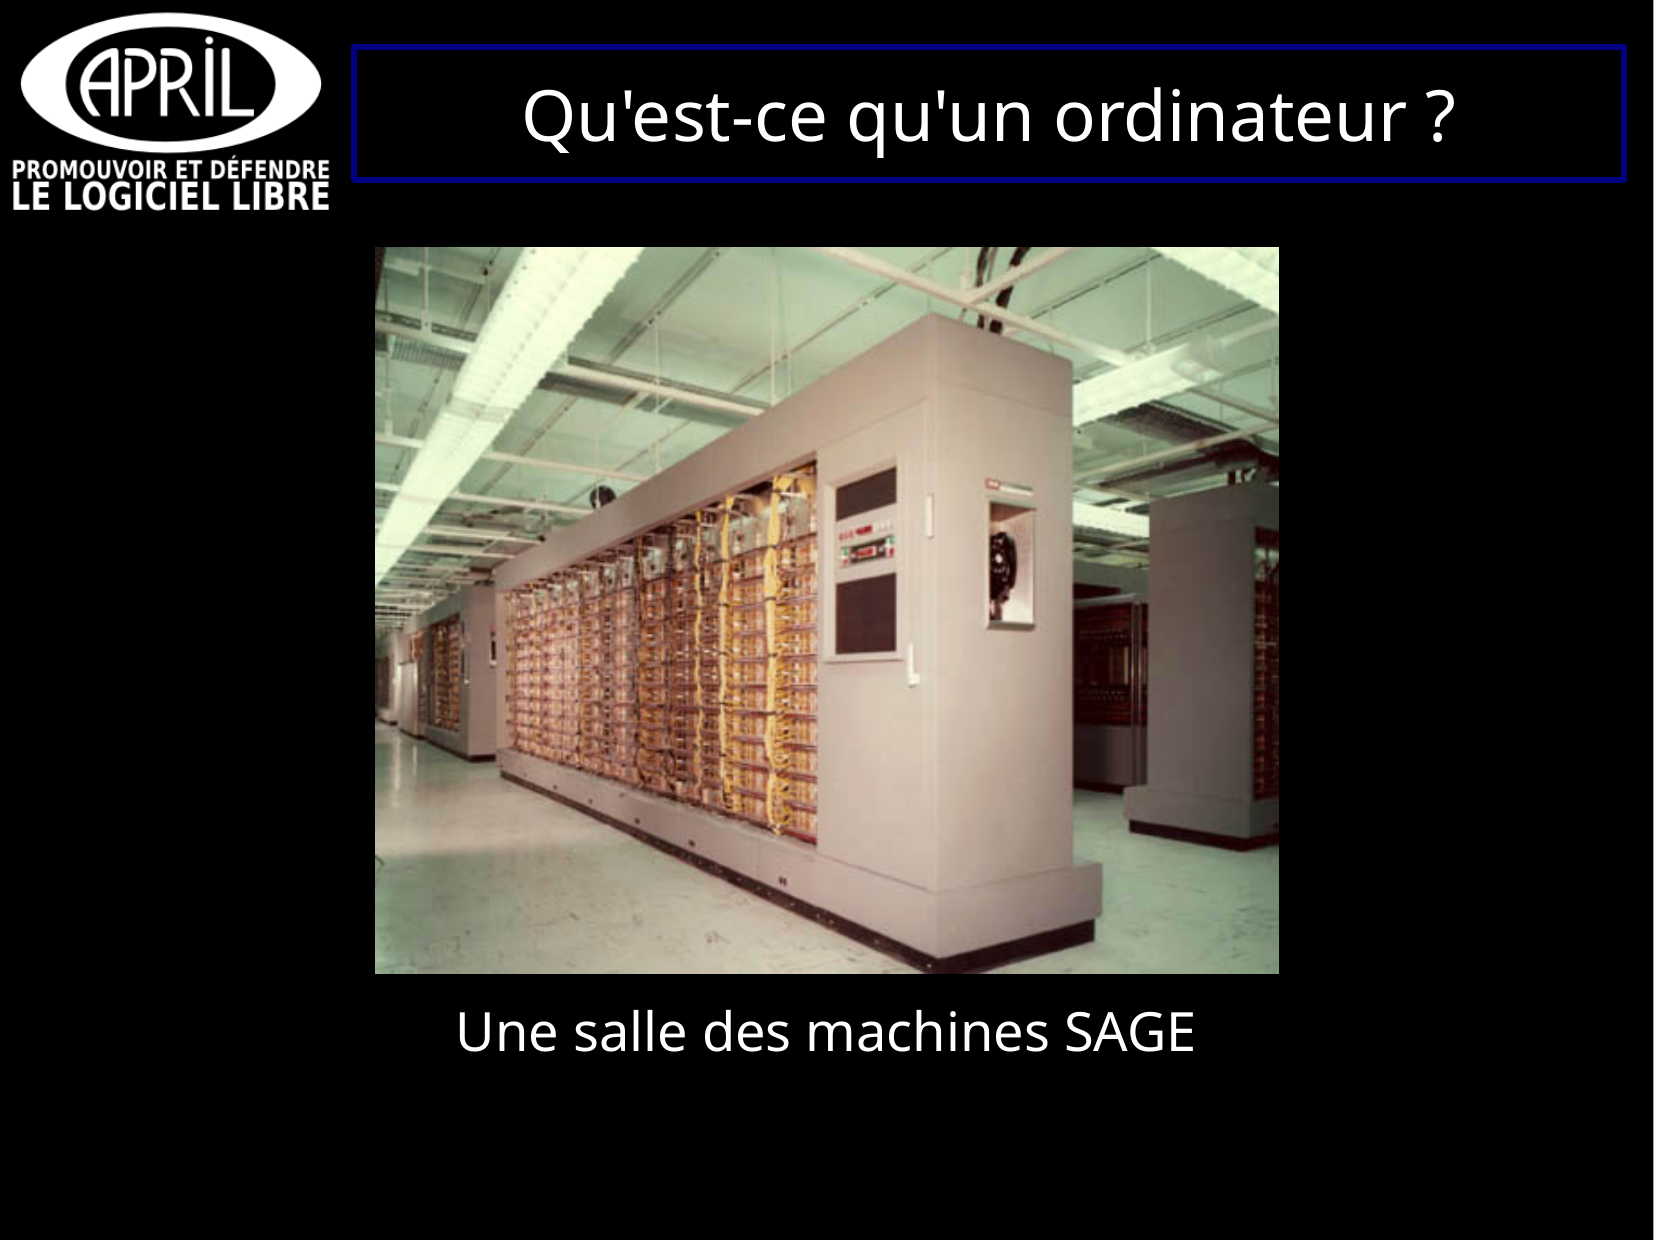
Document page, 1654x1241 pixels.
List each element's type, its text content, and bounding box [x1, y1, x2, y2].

picture [375, 247, 1279, 974]
picture [8, 7, 333, 237]
title Qu'est-ce qu'un ordinateur ? [354, 47, 1625, 181]
text_box Une salle des machines SAGE [191, 986, 1462, 1064]
